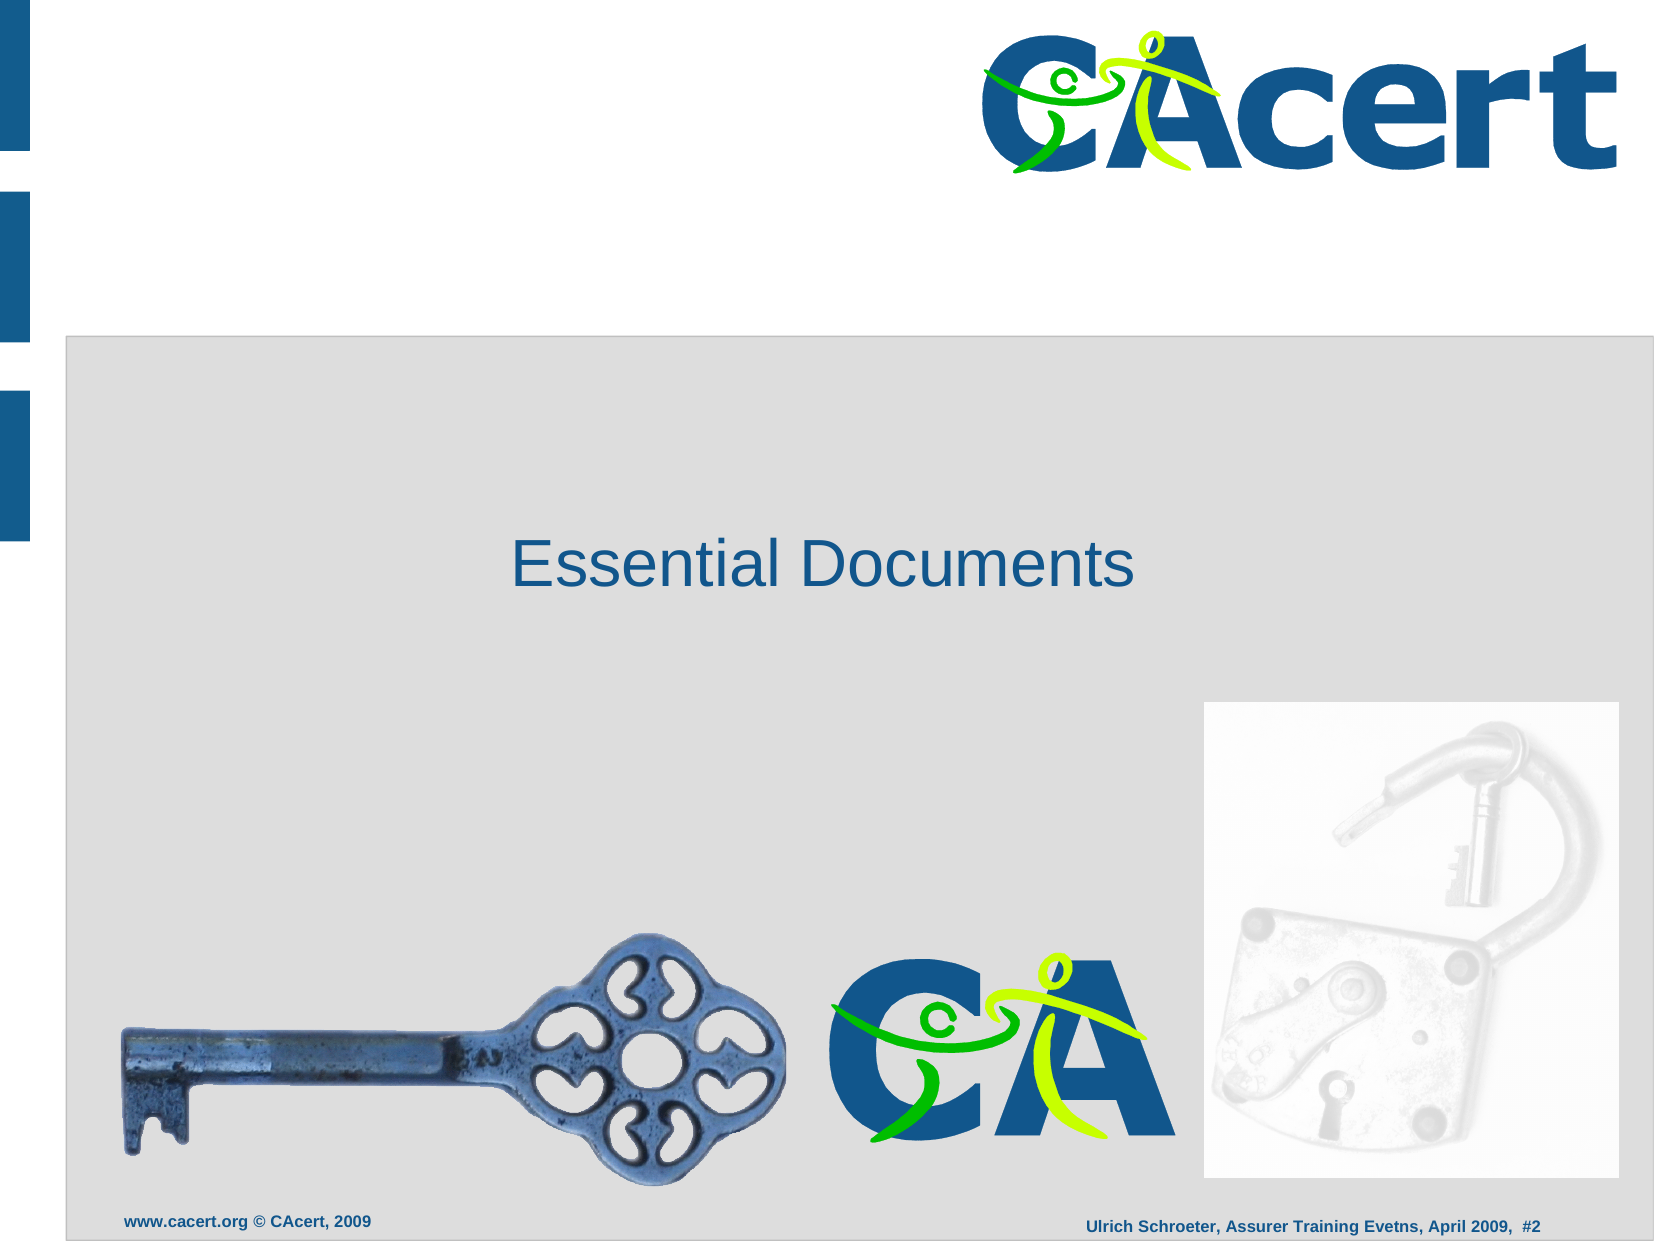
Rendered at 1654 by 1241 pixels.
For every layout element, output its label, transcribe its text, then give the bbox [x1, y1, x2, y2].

title Essential Documents [118, 442, 1530, 601]
picture [106, 915, 800, 1203]
picture [1204, 702, 1619, 1178]
picture [826, 950, 1177, 1145]
